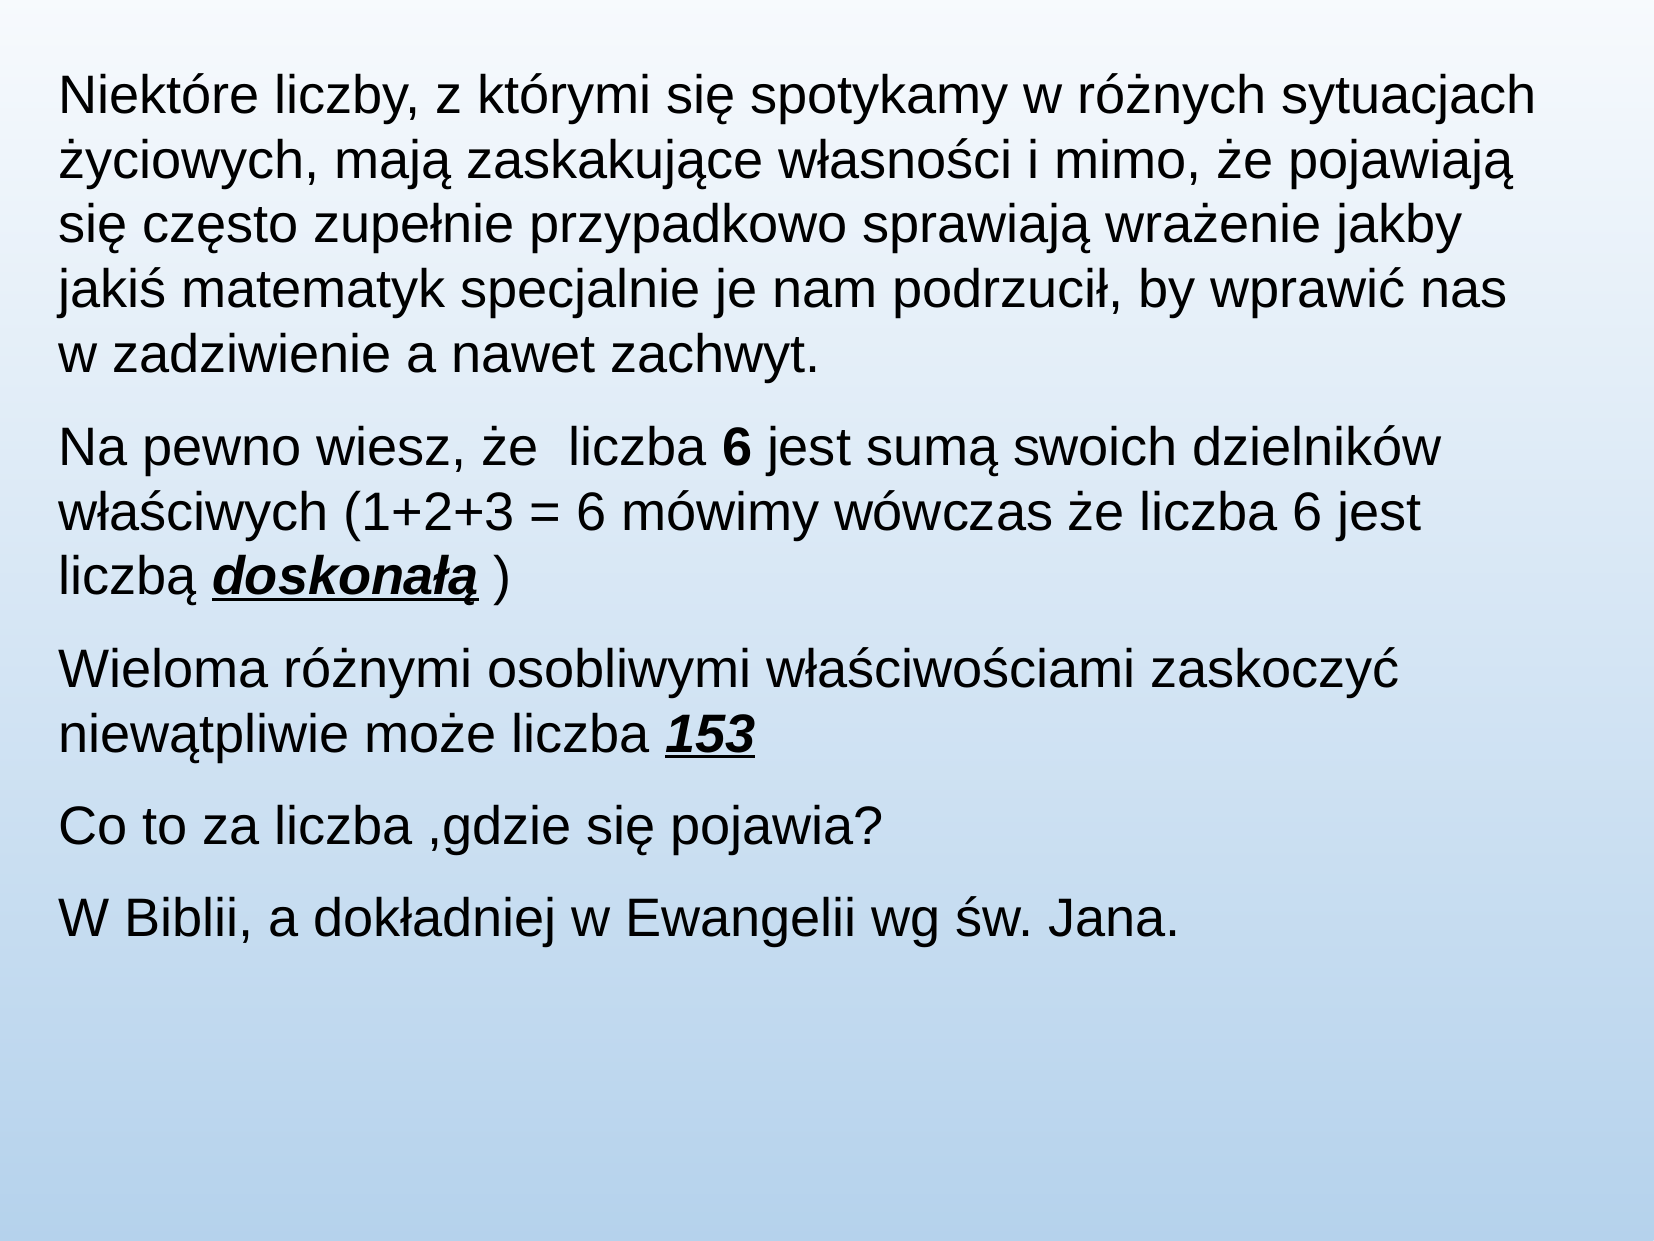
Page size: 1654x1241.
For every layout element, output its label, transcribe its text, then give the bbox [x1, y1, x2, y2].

list Niektóre liczby, z którymi się spotykamy w różnych sytuacjach życiowych, mają zaskakujące własności i mimo, że pojawiają się często zupełnie przypadkowo sprawiają wrażenie jakby jakiś matematyk specjalnie je nam podrzucił, by wprawić nas w zadziwienie a nawet zachwyt. Na pewno wiesz, że liczba 6 jest sumą swoich dzielników właściwych (1+2+3 = 6 mówimy wówczas że liczba 6 jest liczbą doskonałą ) Wieloma różnymi osobliwymi właściwościami zaskoczyć niewątpliwie może liczba 153 Co to za liczba ,gdzie się pojawia? W Biblii, a dokładniej w Ewangelii wg św. Jana. [59, 59, 1548, 961]
